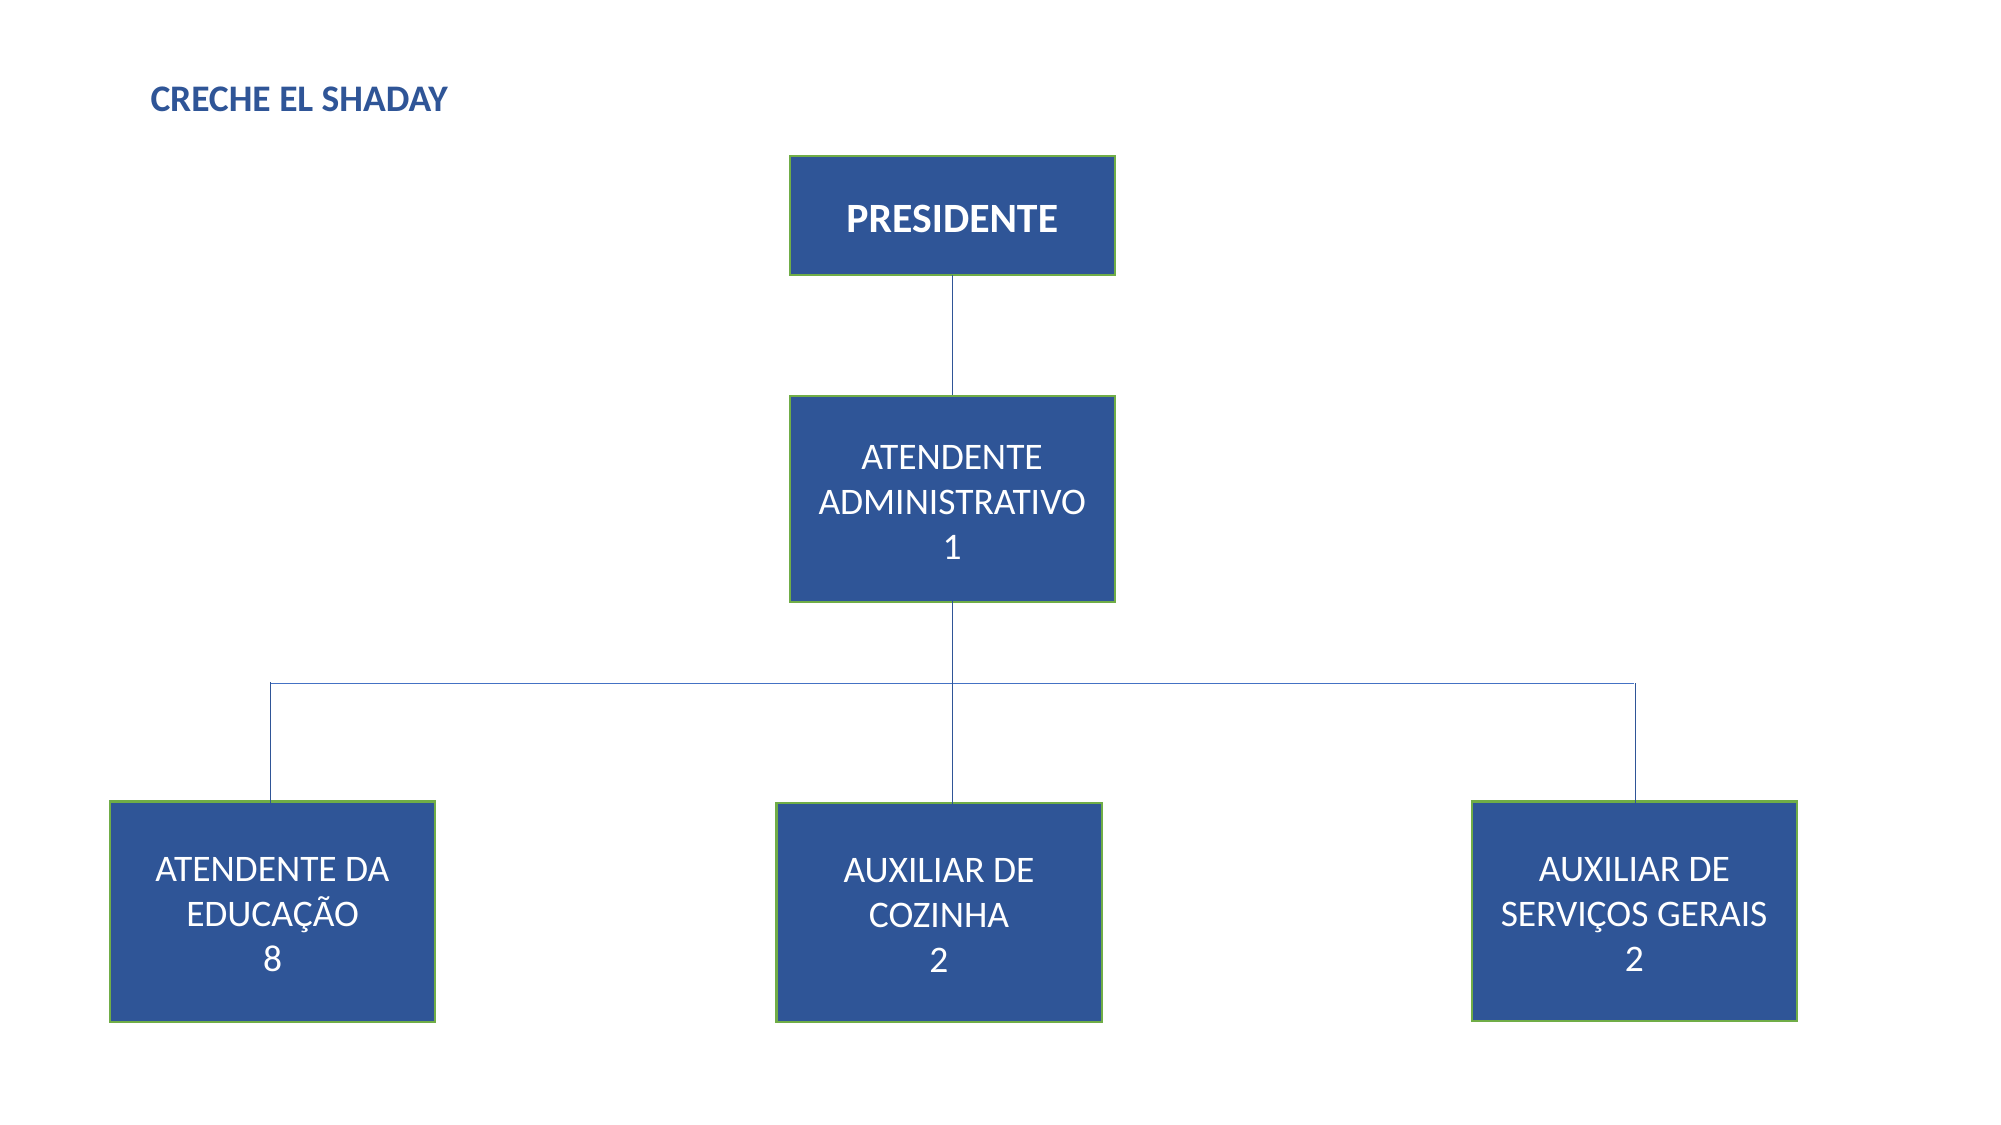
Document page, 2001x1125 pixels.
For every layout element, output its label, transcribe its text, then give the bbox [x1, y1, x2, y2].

text_box ATENDENTE ADMINISTRATIVO 1 [790, 396, 1115, 602]
text_box AUXILIAR DE SERVIÇOS GERAIS 2 [1472, 801, 1797, 1021]
text_box PRESIDENTE [790, 156, 1115, 275]
text_box ATENDENTE DA EDUCAÇÃO 8 [110, 801, 435, 1022]
text_box AUXILIAR DE COZINHA 2 [777, 803, 1102, 1022]
text_box CRECHE EL SHADAY [101, 66, 497, 127]
